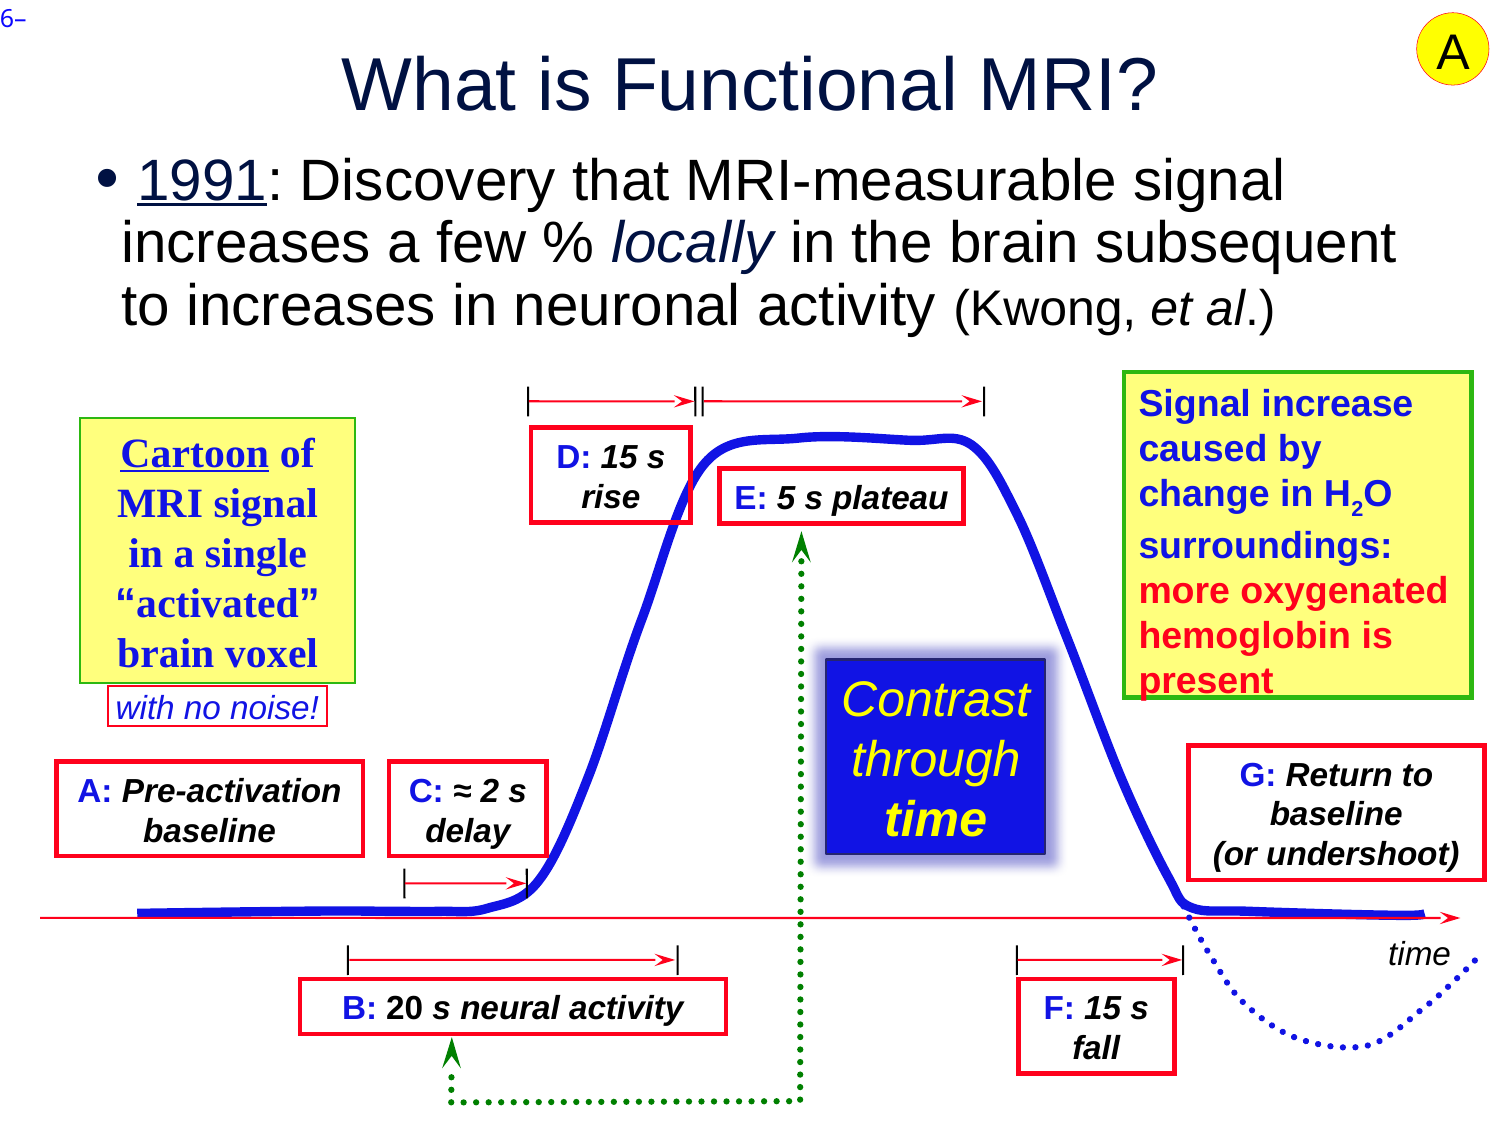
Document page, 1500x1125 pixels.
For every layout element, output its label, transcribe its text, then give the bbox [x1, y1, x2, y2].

text_box G: Return to baseline (or undershoot) [1188, 745, 1485, 880]
list 1991: Discovery that MRI-measurable signal increases a few % locally in the brain subsequent to increases in neuronal activity (Kwong, et al.) [78, 142, 1422, 424]
text_box F: 15 s fall [1018, 979, 1175, 1074]
text_box Contrast through time [826, 659, 1045, 855]
text_box C: ≈ 2 s delay [389, 761, 547, 857]
text_box [1485, 32, 1490, 66]
text_box D: 15 s rise [530, 427, 691, 523]
title What is Functional MRI? [78, 25, 1422, 136]
text_box A: Pre-activation baseline [56, 761, 363, 857]
text_box with no noise! [108, 686, 327, 727]
text_box time [1373, 924, 1466, 980]
text_box Cartoon of MRI signal in a single “activated” brain voxel [80, 418, 356, 684]
text_box Signal increase caused by change in H2O surroundings: more oxygenated hemoglobin is present [1123, 372, 1472, 698]
text_box B: 20 s neural activity [300, 979, 726, 1034]
text_box A [1421, 11, 1485, 87]
text_box [1416, 31, 1421, 66]
text_box E: 5 s plateau [719, 468, 964, 524]
